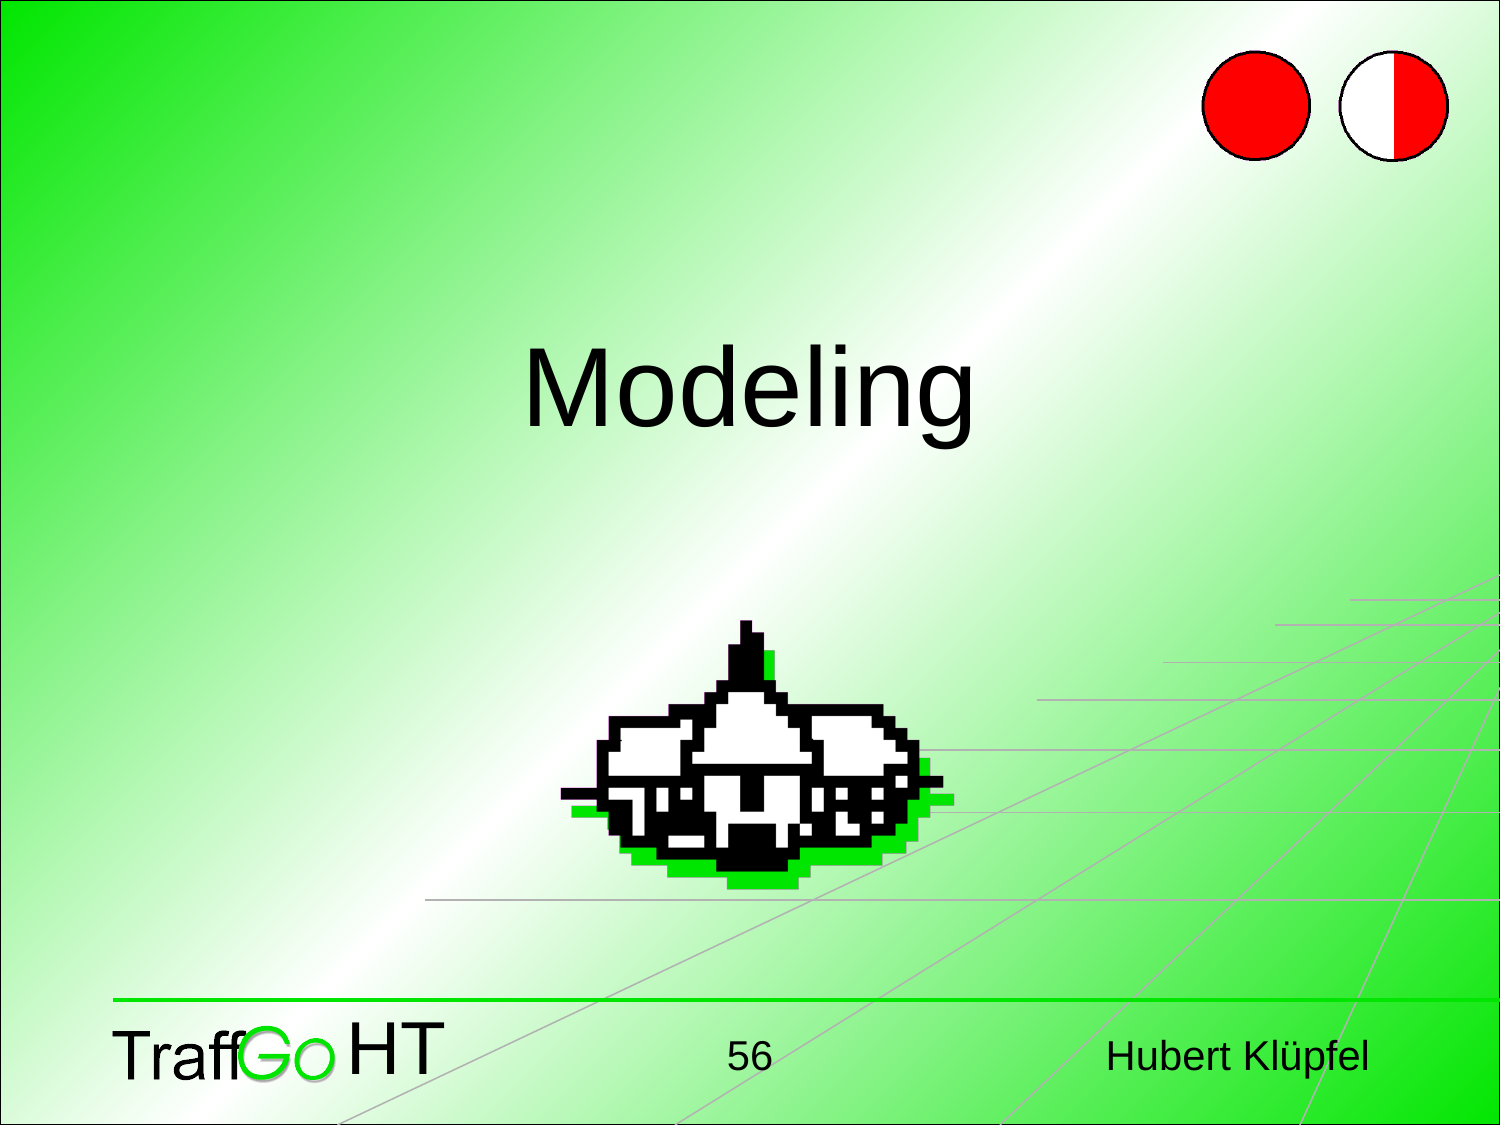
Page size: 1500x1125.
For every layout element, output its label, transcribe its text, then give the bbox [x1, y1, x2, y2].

picture [112, 1024, 338, 1085]
title Modeling [112, 312, 1388, 463]
picture [1337, 49, 1450, 163]
picture [525, 612, 965, 892]
picture [1200, 49, 1312, 162]
